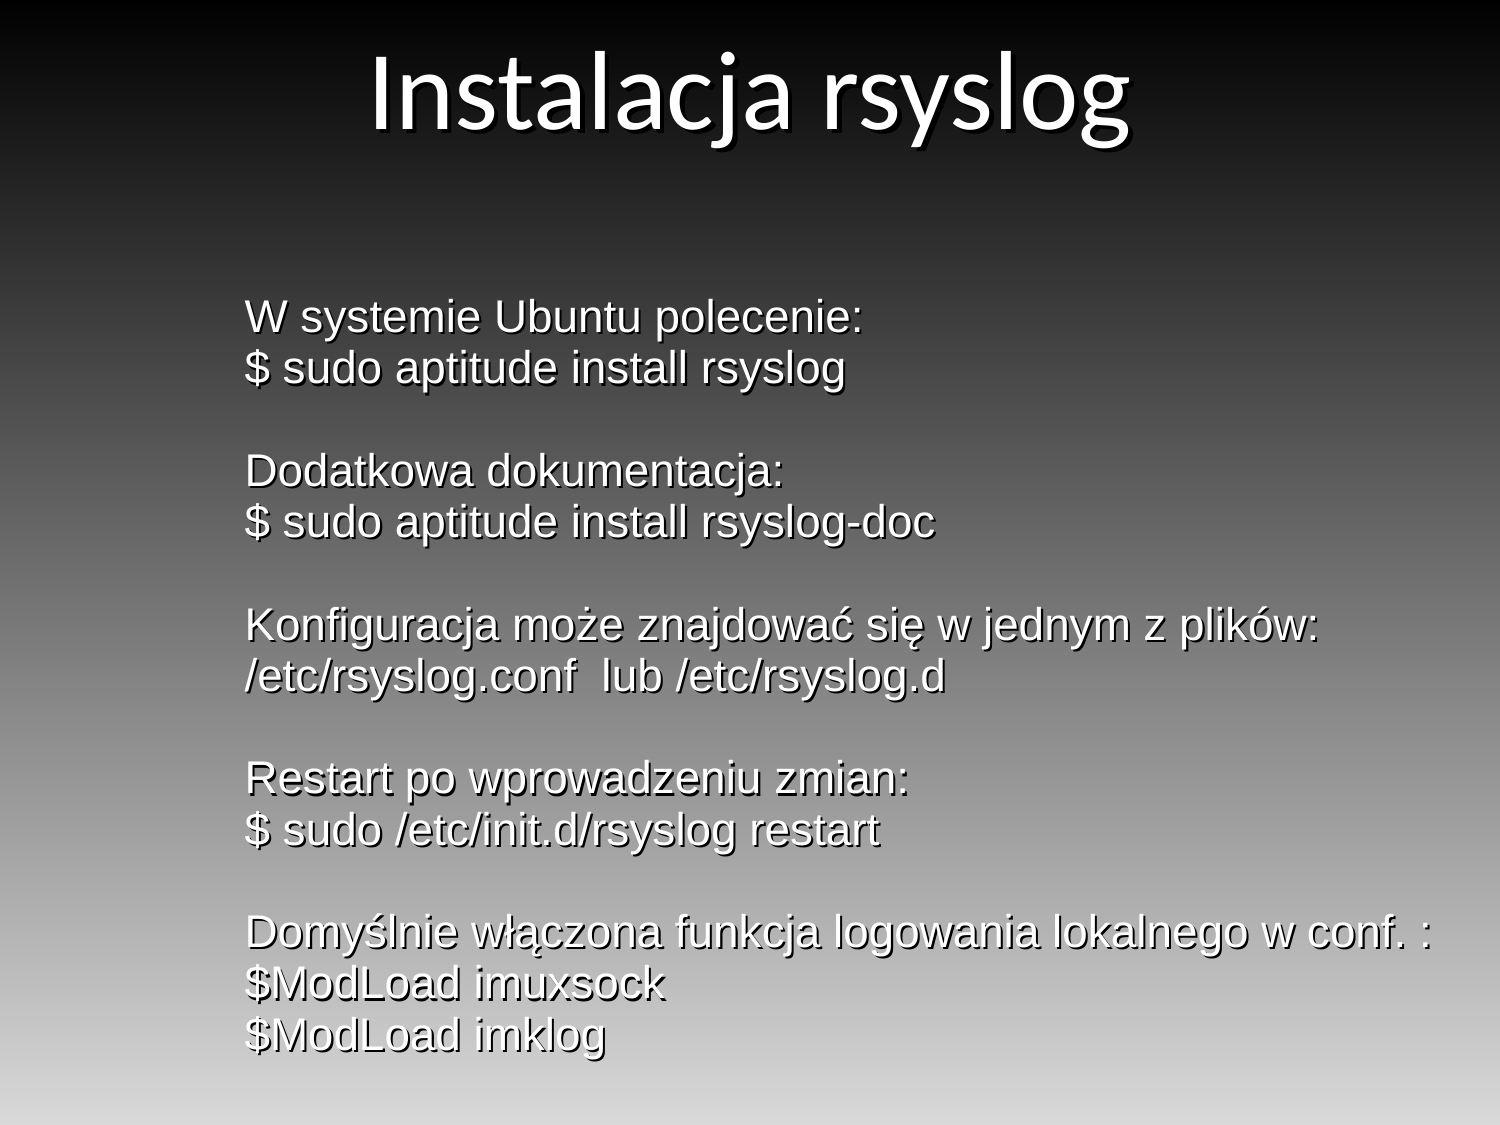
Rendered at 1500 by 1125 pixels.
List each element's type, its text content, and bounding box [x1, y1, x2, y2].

title Instalacja rsyslog [75, 33, 1425, 244]
subtitle W systemie Ubuntu polecenie: $ sudo aptitude install rsyslog Dodatkowa dokumentacja: $ sudo aptitude install rsyslog-doc Konfiguracja może znajdować się w jednym z plików: /etc/rsyslog.conf lub /etc/rsyslog.d Restart po wprowadzeniu zmian: $ sudo /etc/init.d/rsyslog restart Domyślnie włączona funkcja logowania lokalnego w conf. : $ModLoad imuxsock $ModLoad imklog [244, 292, 1500, 1059]
